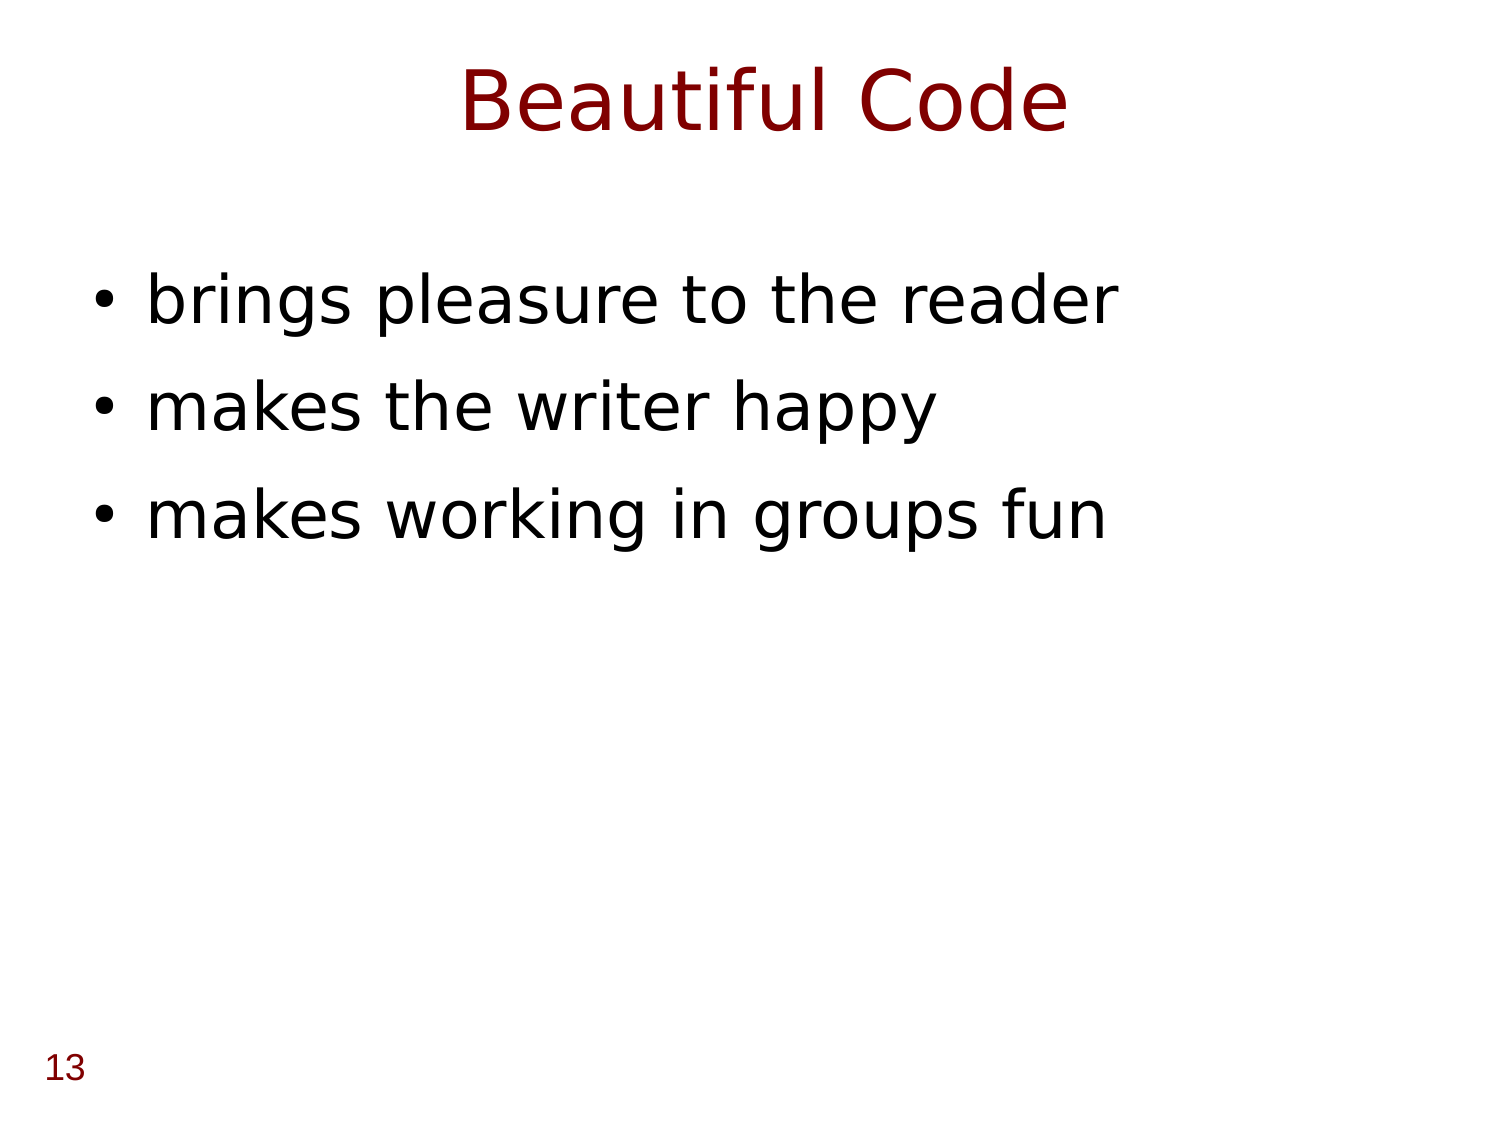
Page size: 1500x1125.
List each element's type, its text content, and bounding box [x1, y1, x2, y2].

list brings pleasure to the reader makes the writer happy makes working in groups fun [75, 261, 1447, 1004]
title Beautiful Code [70, 27, 1459, 178]
